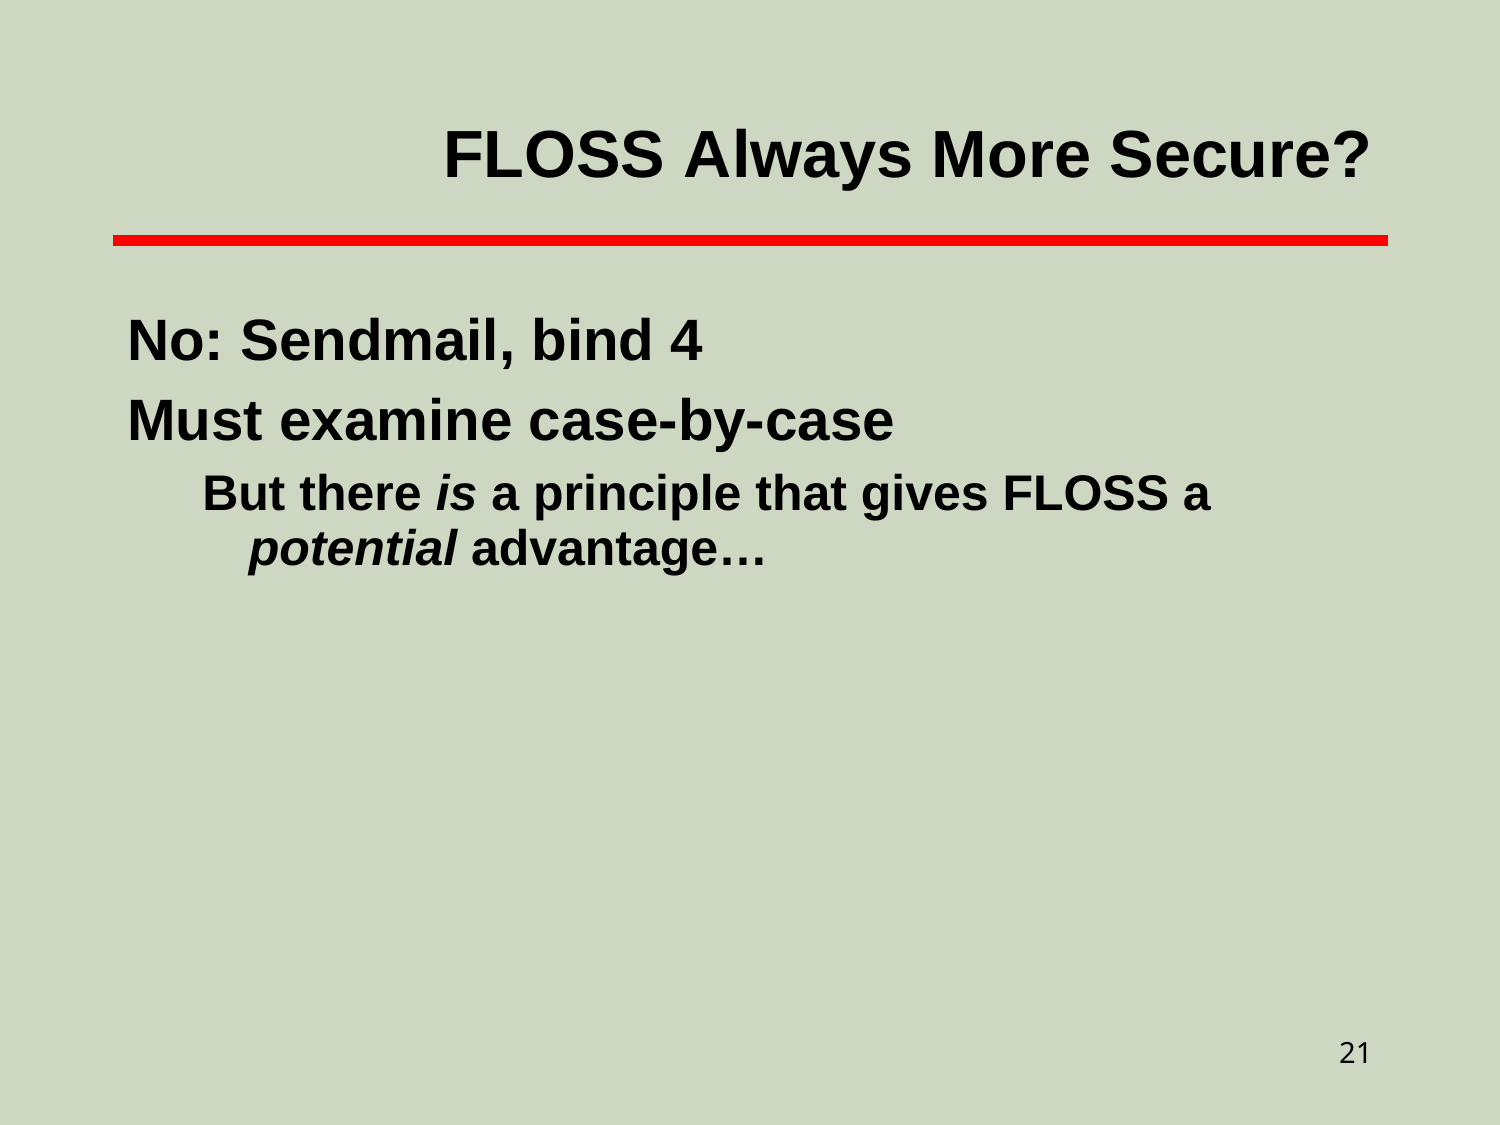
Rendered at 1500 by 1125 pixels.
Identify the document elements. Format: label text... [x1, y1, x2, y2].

list No: Sendmail, bind 4 Must examine case-by-case But there is a principle that gives FLOSS a potential advantage… [112, 299, 1388, 906]
title FLOSS Always More Secure? [337, 85, 1388, 224]
